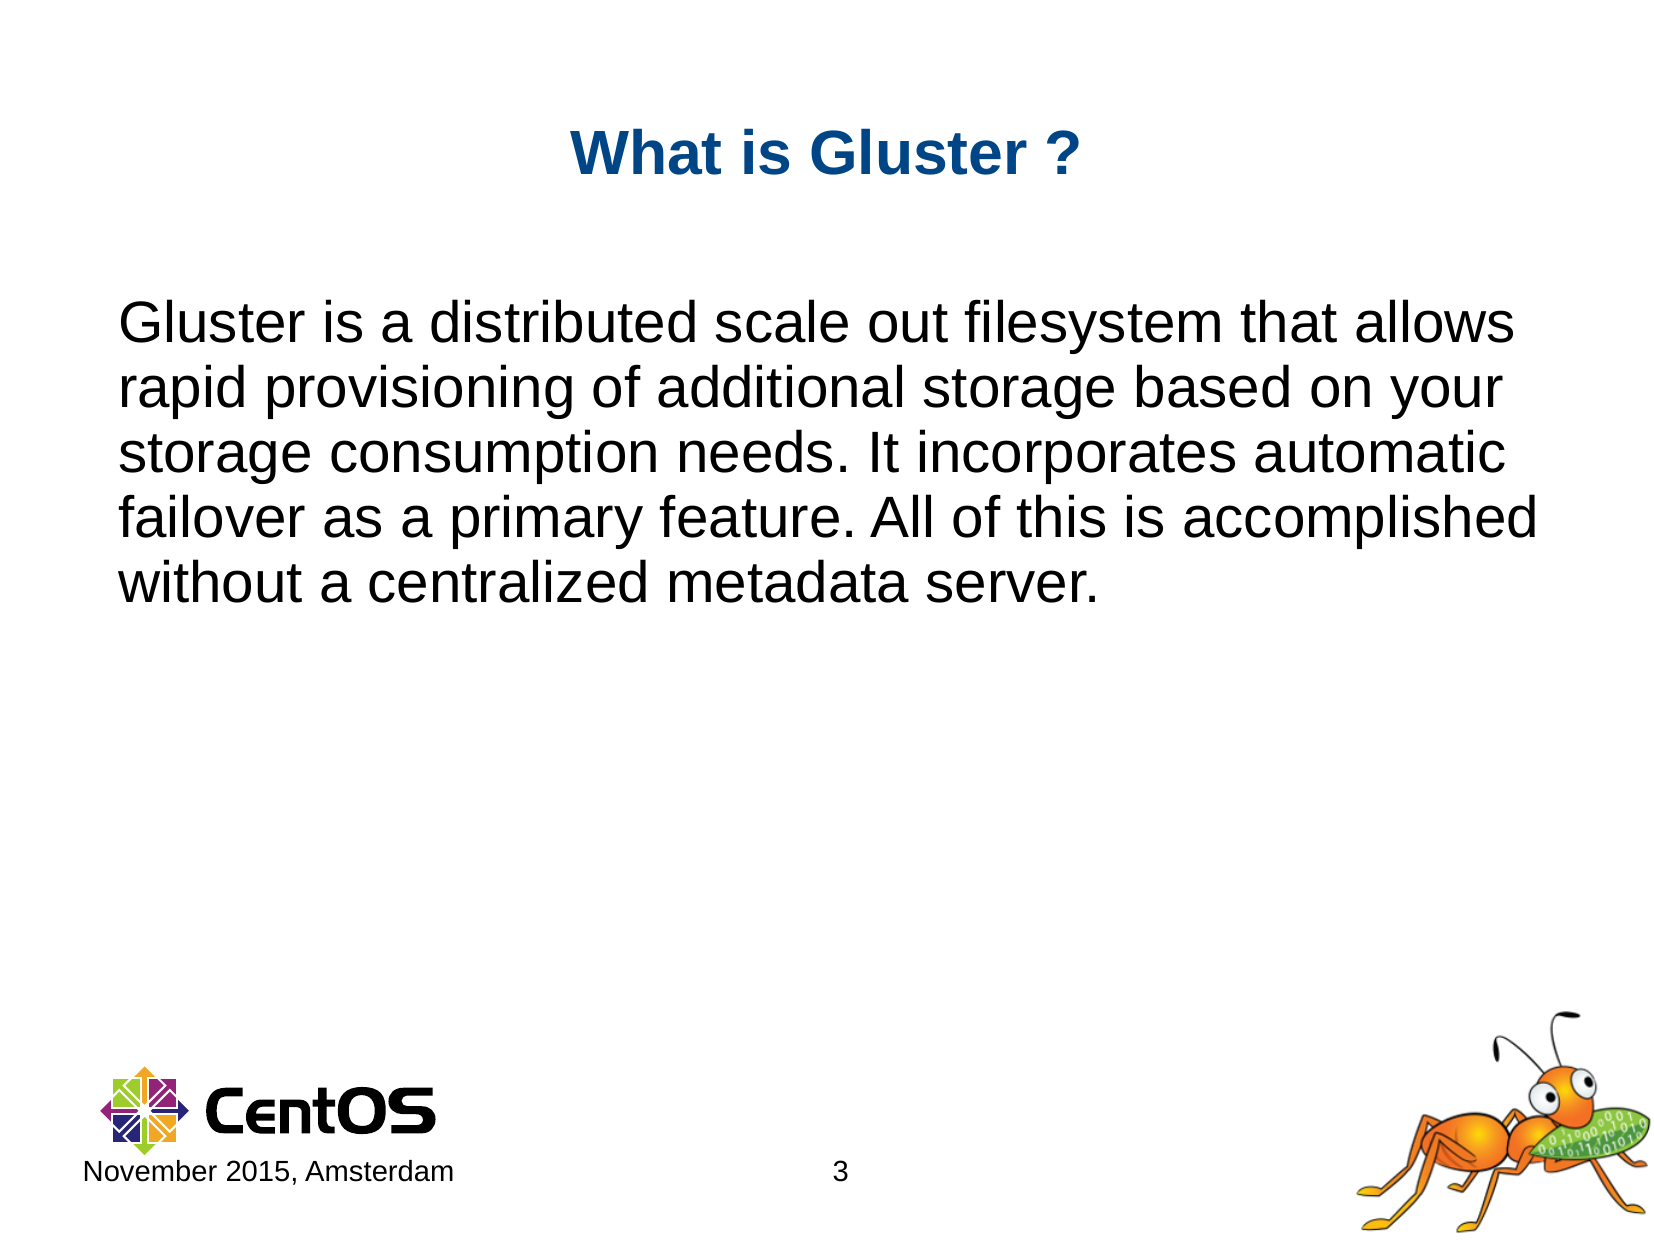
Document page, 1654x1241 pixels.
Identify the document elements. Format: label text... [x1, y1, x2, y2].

list Gluster is a distributed scale out filesystem that allows rapid provisioning of additional storage based on your storage consumption needs. It incorporates automatic failover as a primary feature. All of this is accomplished without a centralized metadata server. [82, 290, 1571, 1010]
picture [1353, 1009, 1654, 1235]
title What is Gluster ? [82, 49, 1571, 257]
